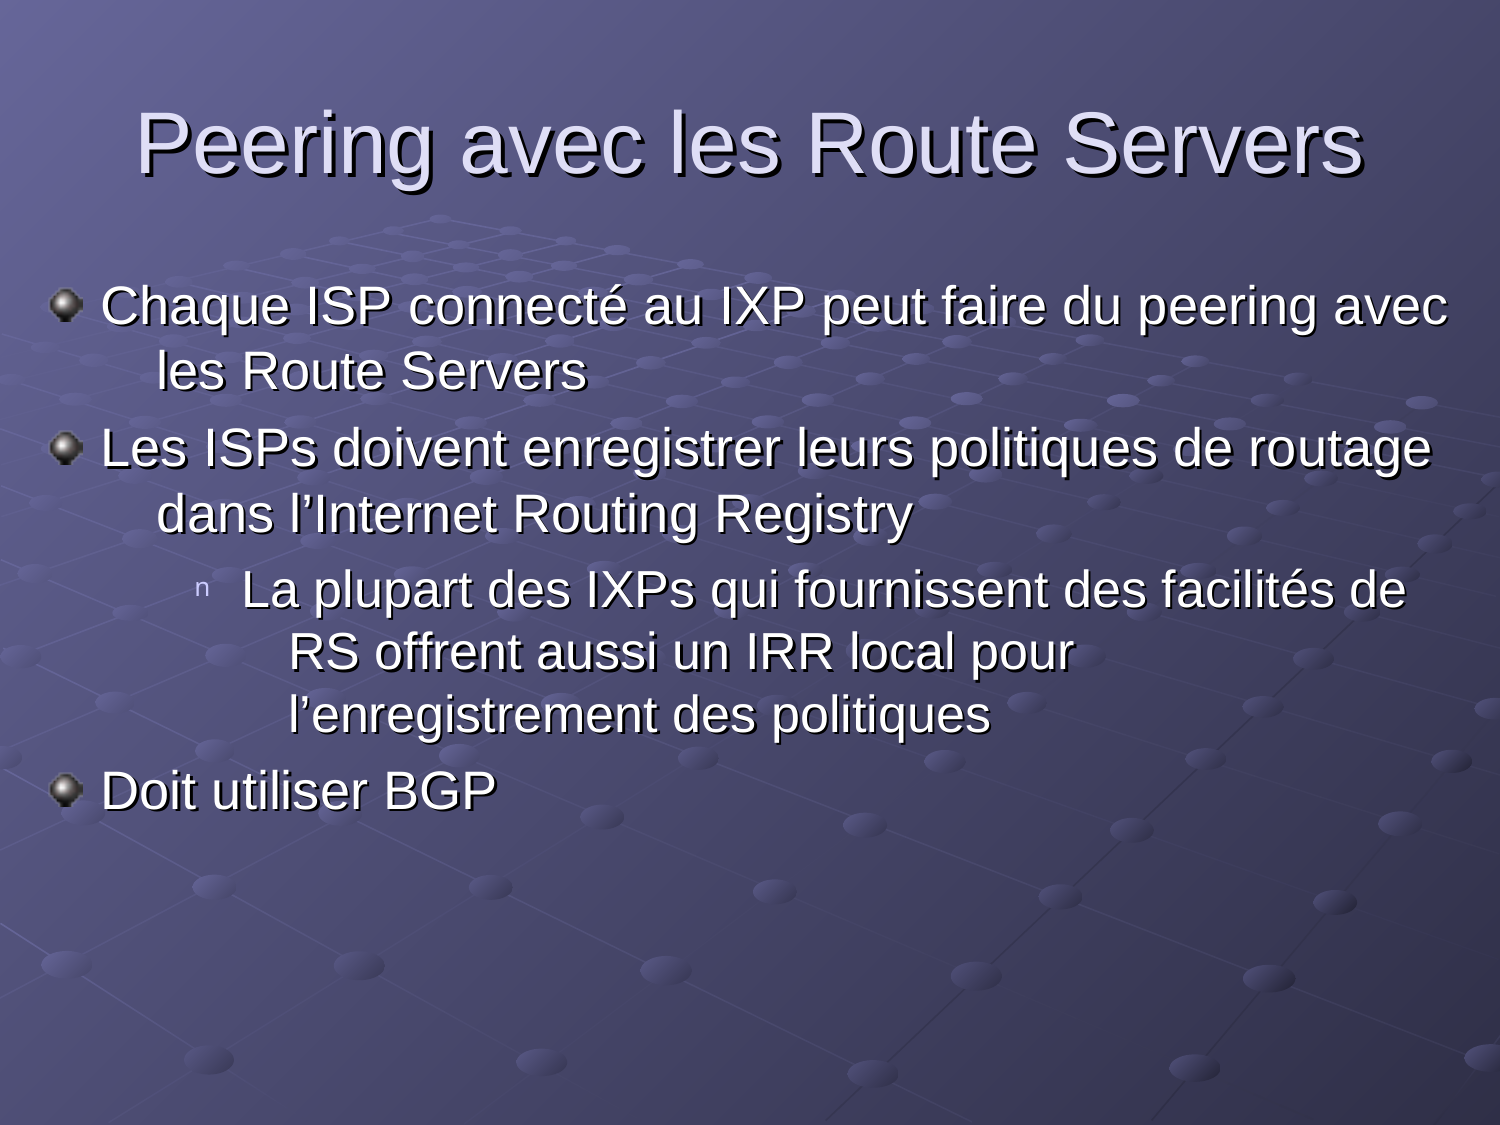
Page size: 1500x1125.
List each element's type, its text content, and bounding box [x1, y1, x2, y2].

list Chaque ISP connecté au IXP peut faire du peering avec les Route Servers Les ISPs doivent enregistrer leurs politiques de routage dans l’Internet Routing Registry La plupart des IXPs qui fournissent des facilités de RS offrent aussi un IRR local pour l’enregistrement des politiques Doit utiliser BGP [29, 262, 1471, 1007]
title Peering avec les Route Servers [75, 45, 1426, 233]
